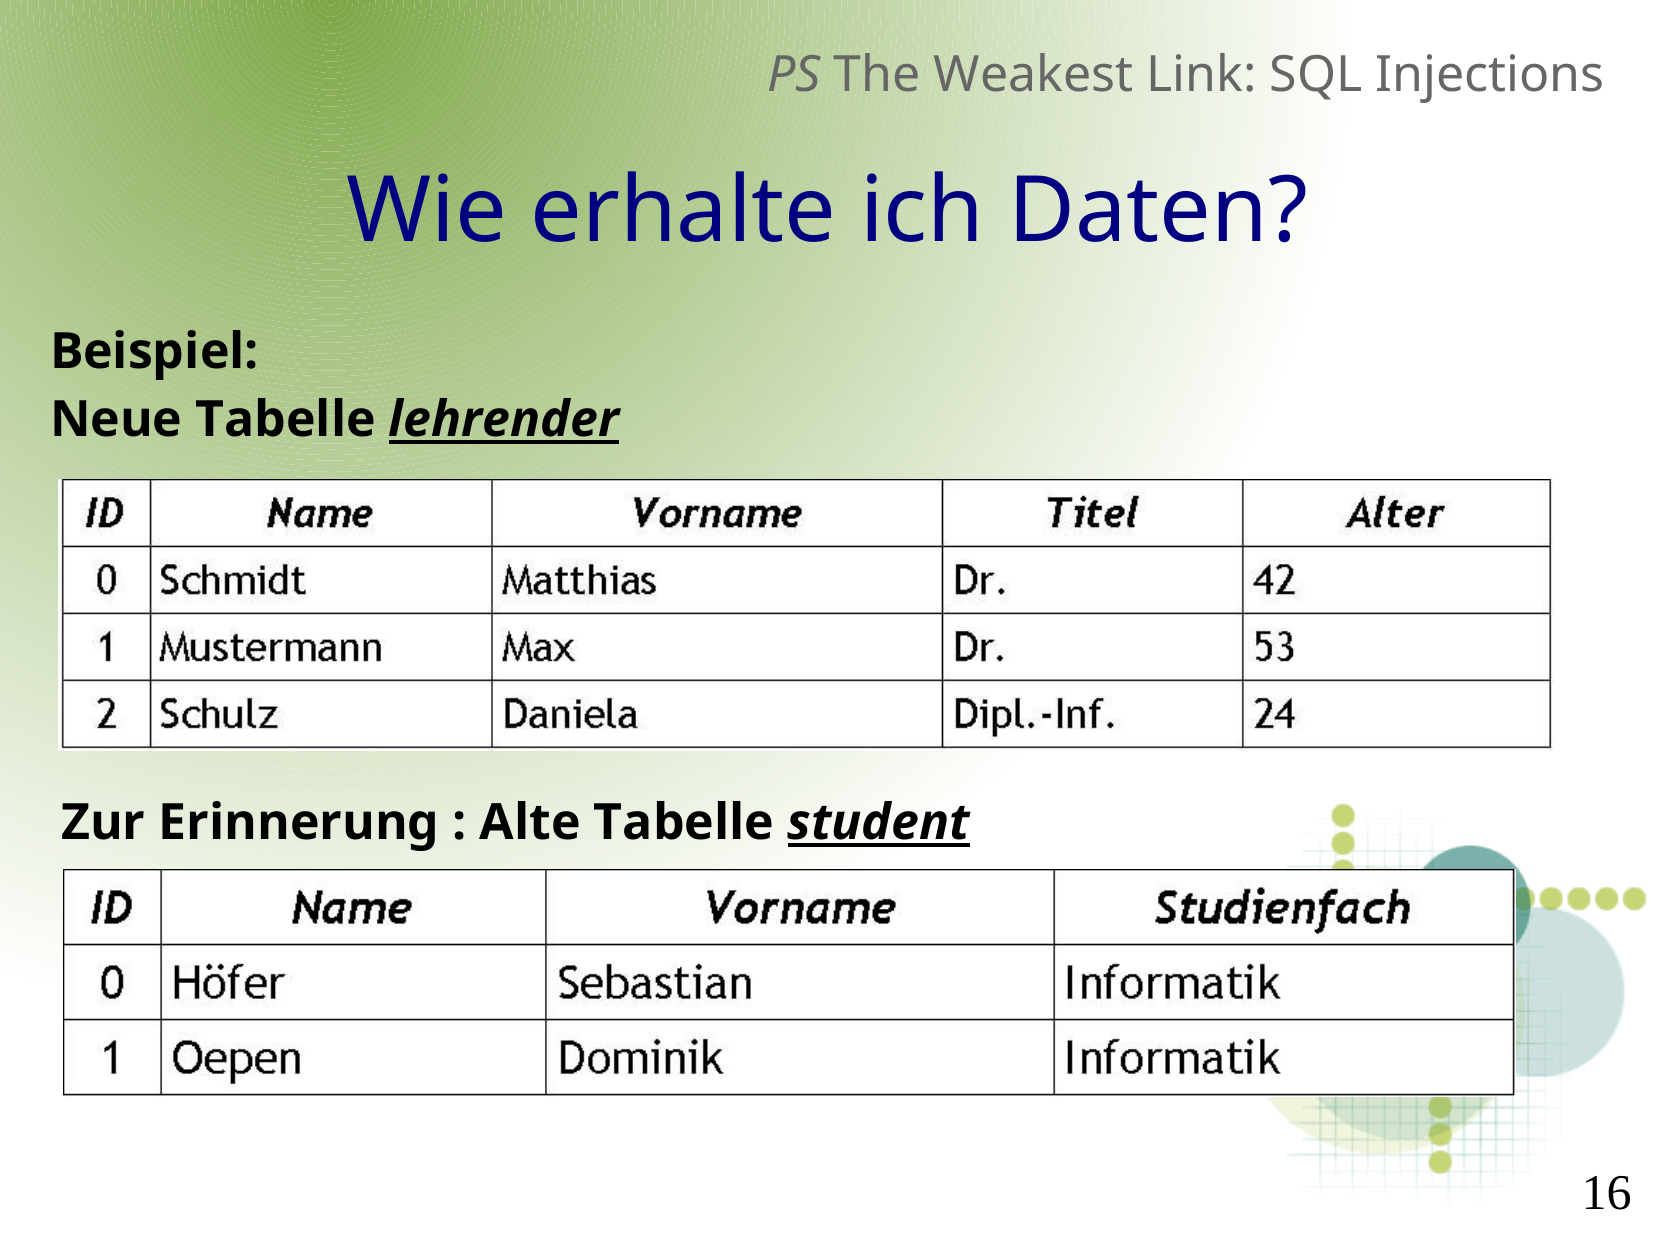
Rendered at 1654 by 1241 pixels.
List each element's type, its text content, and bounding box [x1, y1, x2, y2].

text_box Zur Erinnerung : Alte Tabelle student [61, 785, 940, 849]
text_box Beispiel: Neue Tabelle lehrender [50, 314, 603, 441]
picture [58, 479, 1554, 751]
title Wie erhalte ich Daten? [121, 102, 1534, 311]
picture [63, 792, 1654, 1211]
